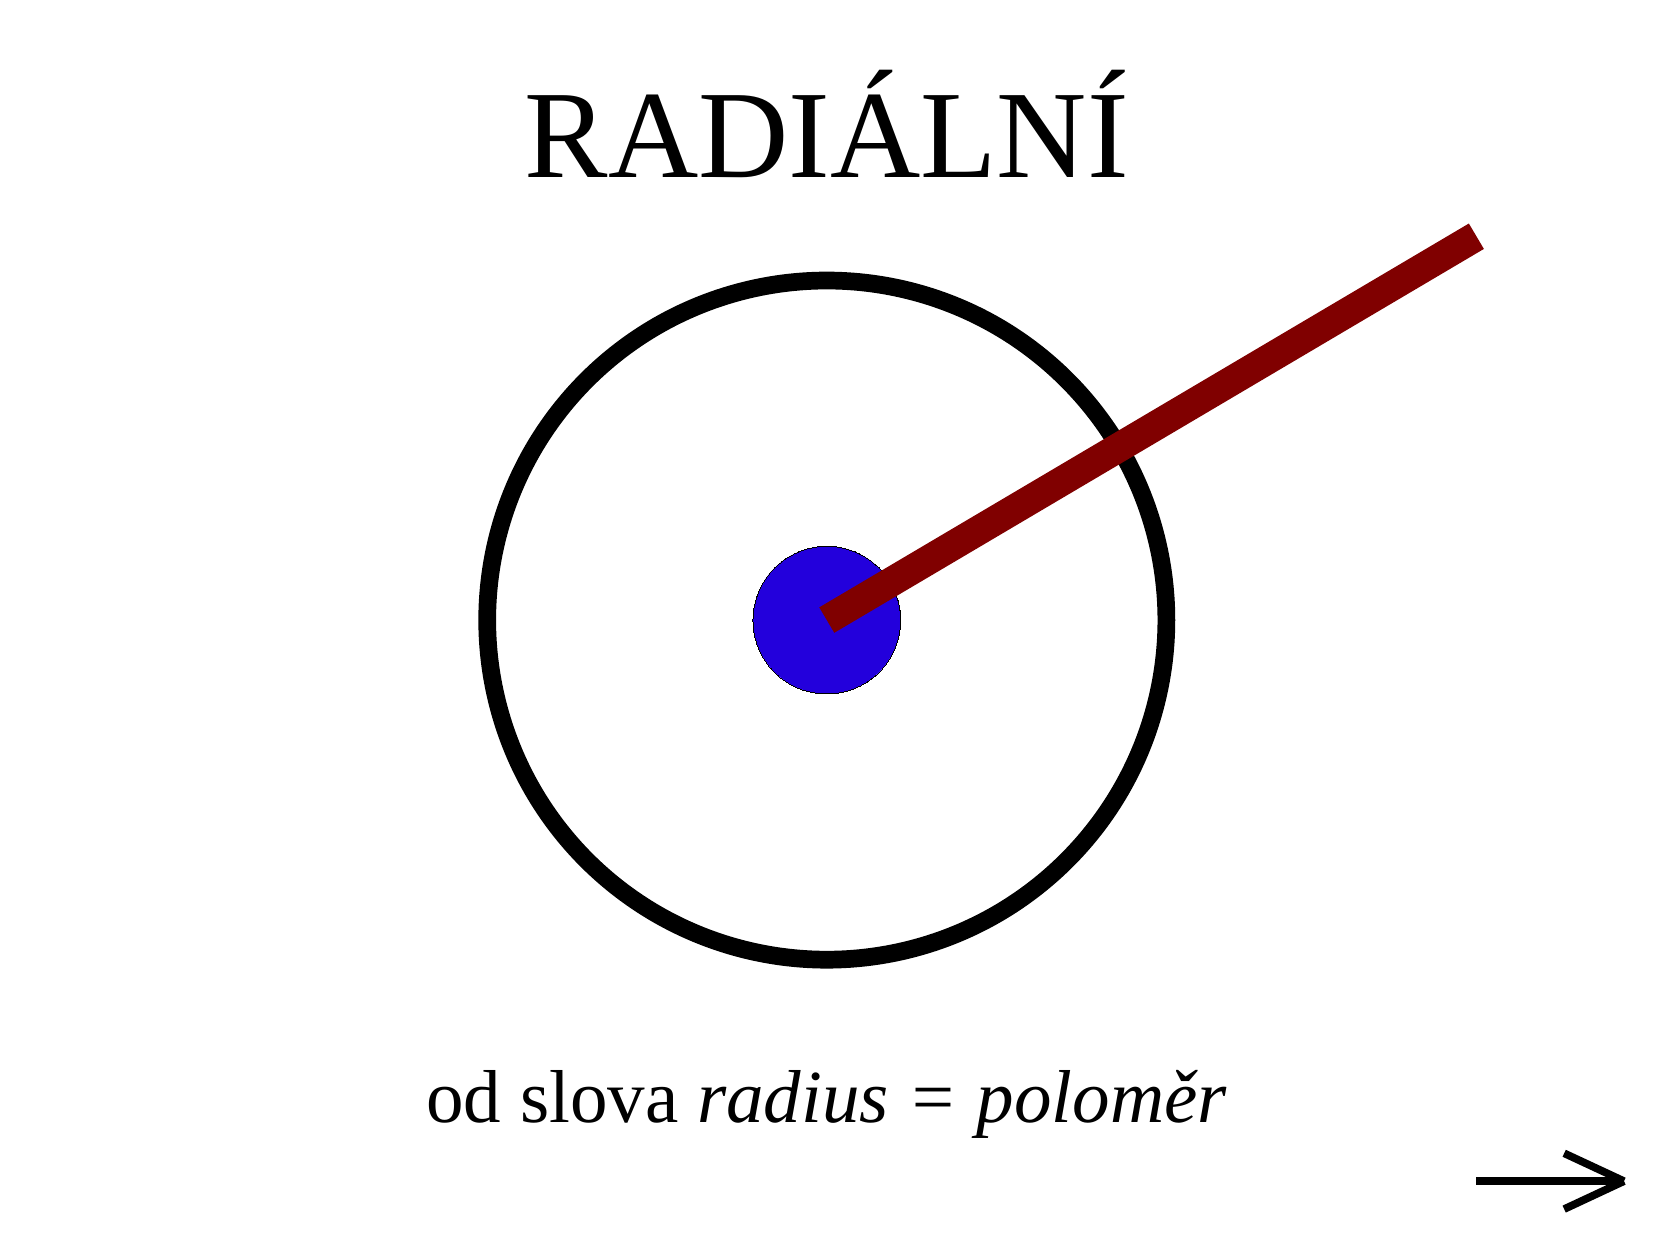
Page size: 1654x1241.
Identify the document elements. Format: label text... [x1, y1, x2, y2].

text_box [752, 546, 901, 694]
text_box RADIÁLNÍ [509, 59, 1144, 213]
text_box od slova radius = poloměr [73, 1048, 1580, 1147]
